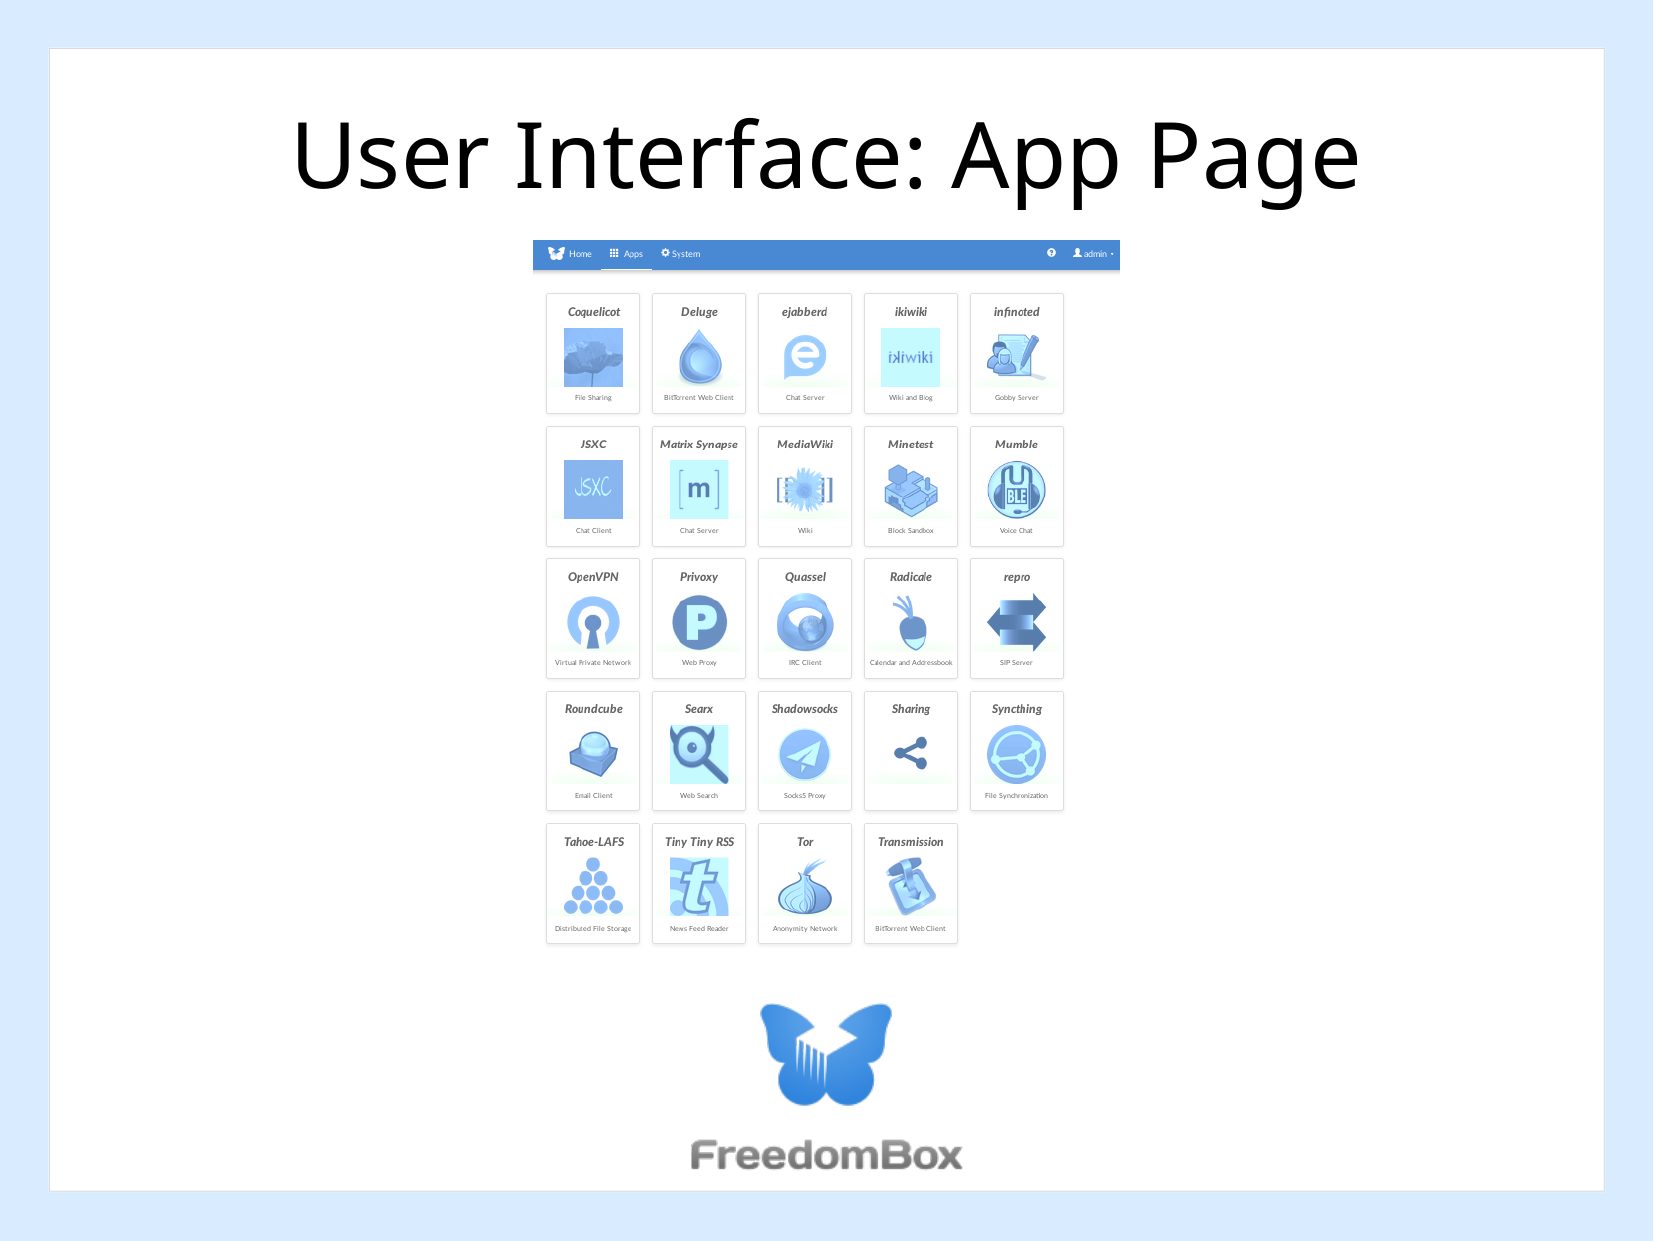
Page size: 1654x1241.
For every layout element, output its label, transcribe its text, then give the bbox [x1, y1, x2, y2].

title User Interface: App Page [82, 49, 1571, 257]
picture [0, 0, 1654, 1241]
